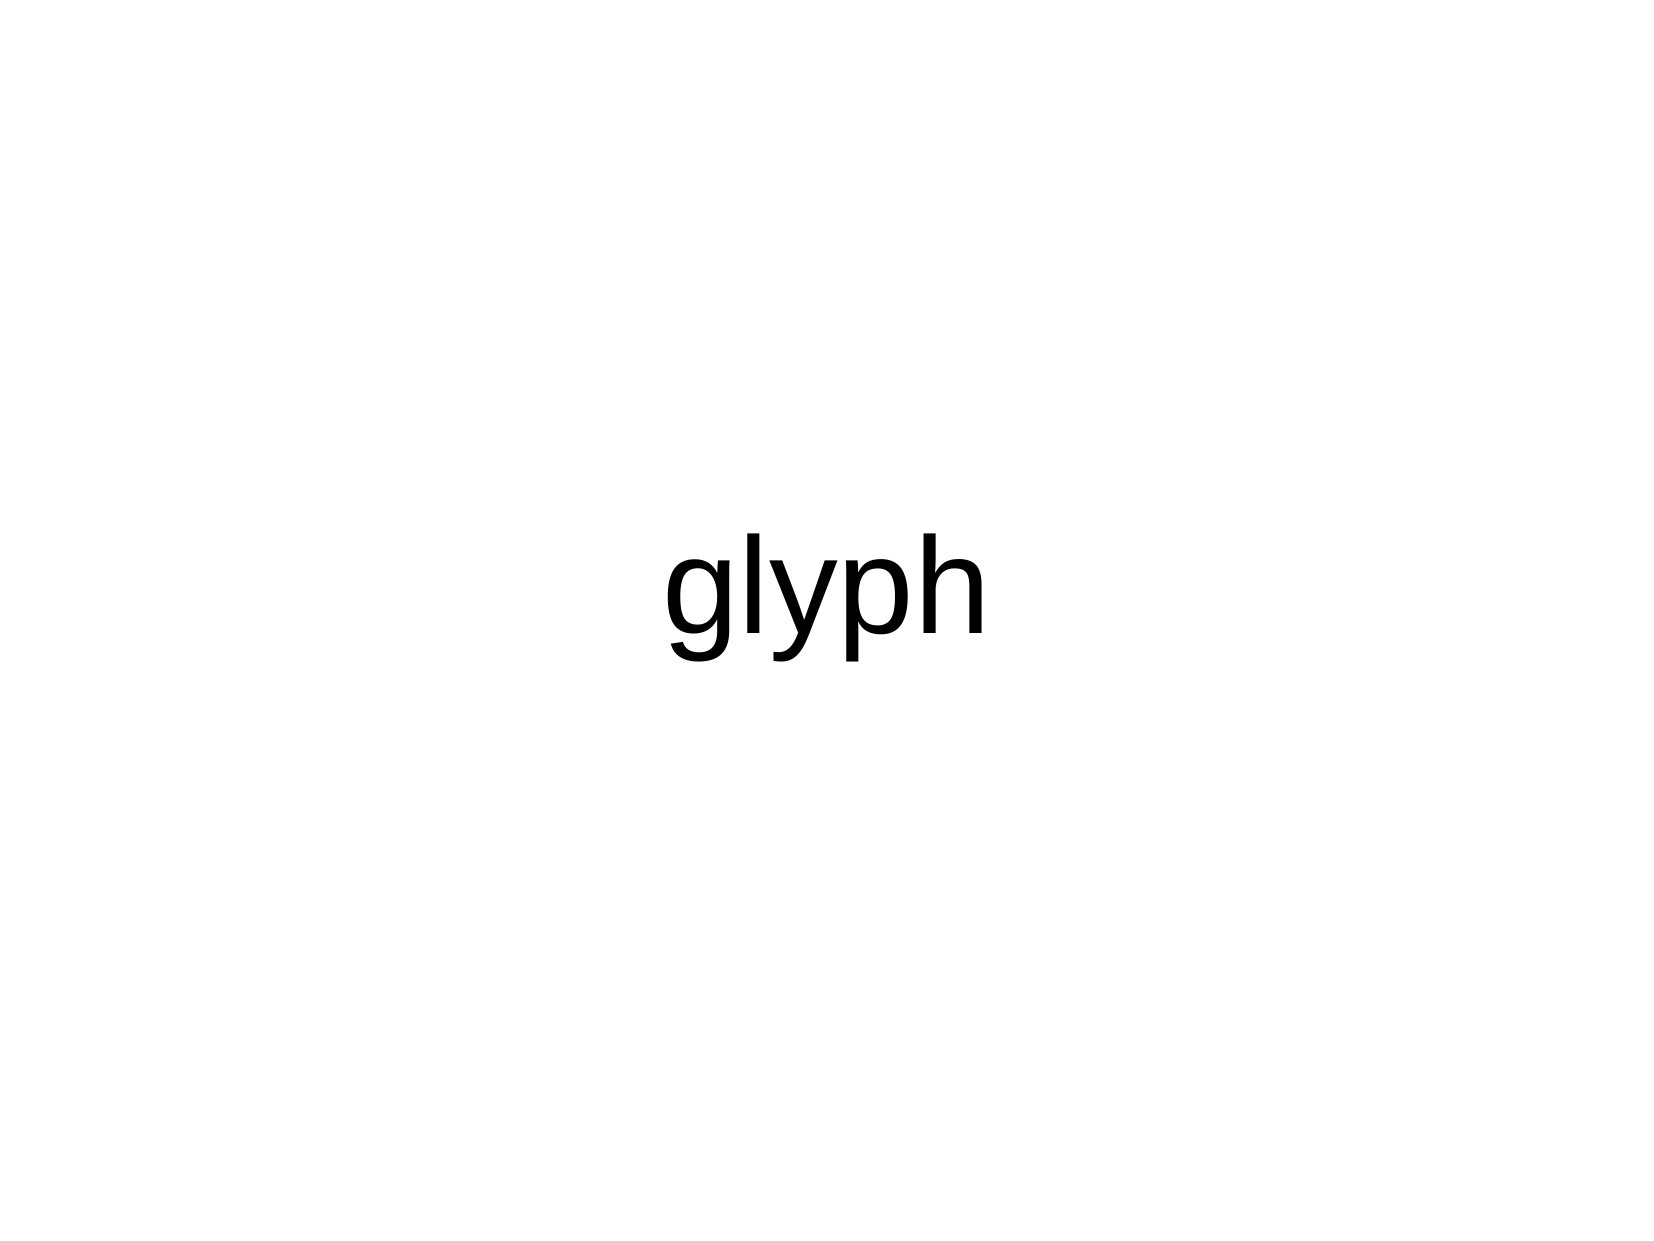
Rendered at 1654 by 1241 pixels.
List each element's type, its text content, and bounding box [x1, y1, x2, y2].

title glyph [82, 56, 1571, 1115]
